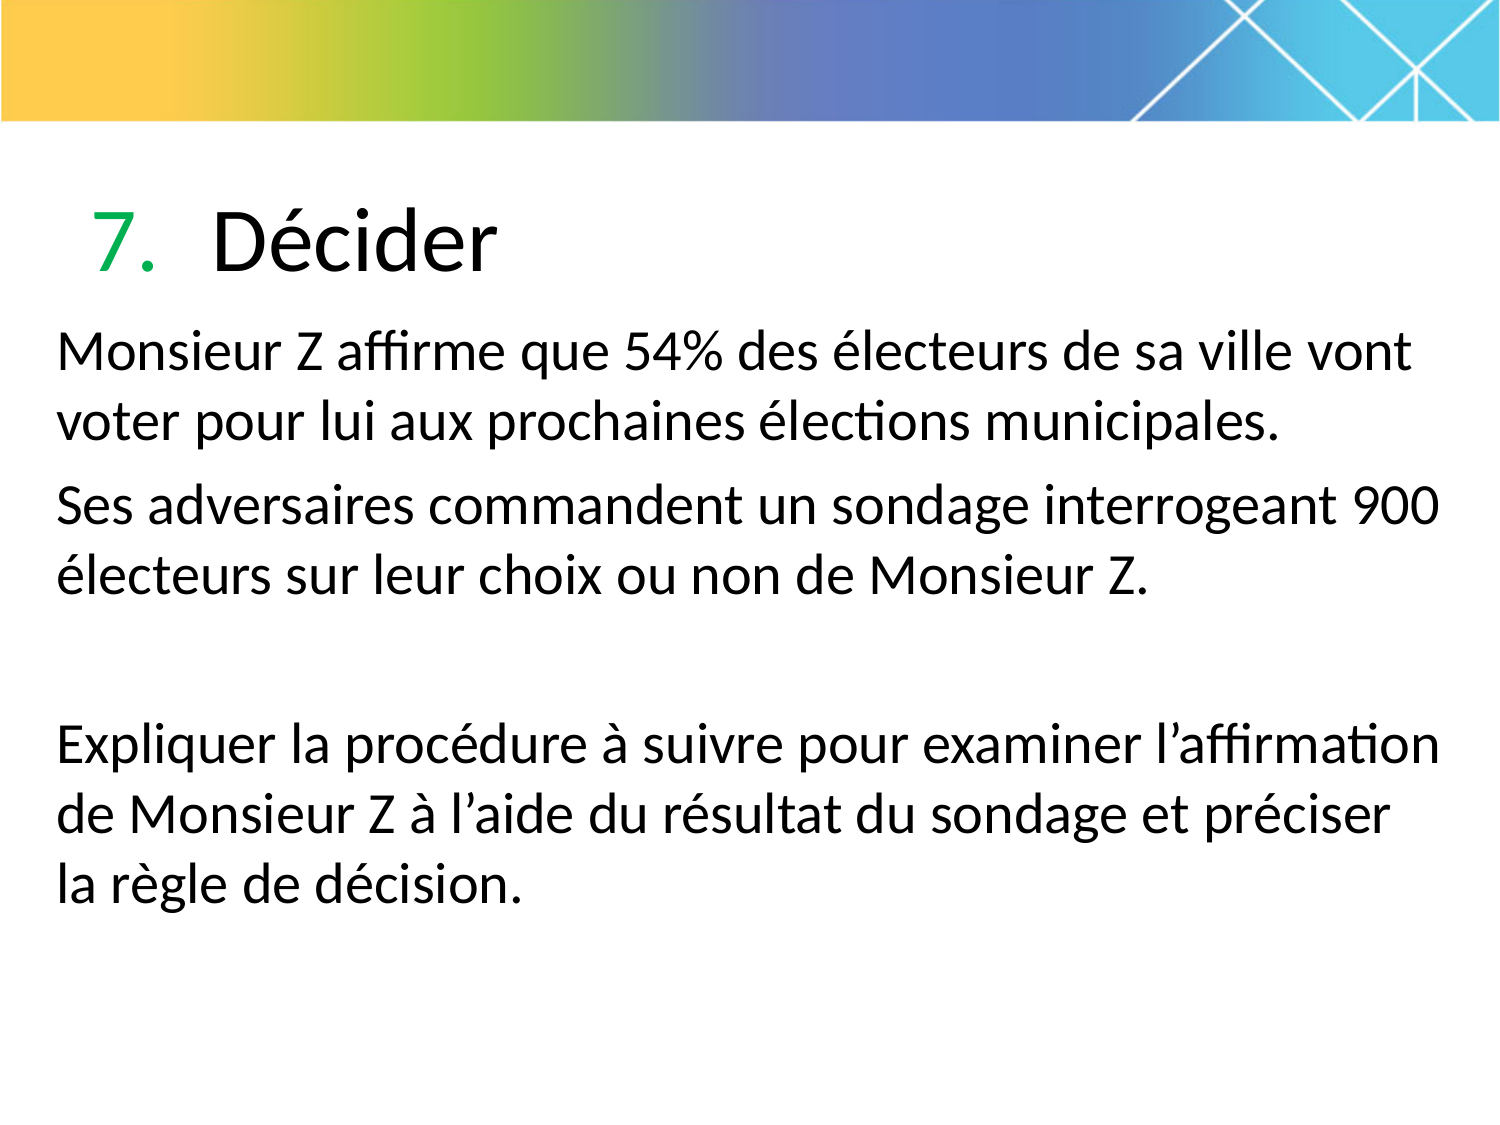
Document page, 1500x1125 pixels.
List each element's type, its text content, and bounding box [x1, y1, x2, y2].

list Monsieur Z affirme que 54% des électeurs de sa ville vont voter pour lui aux prochaines élections municipales. Ses adversaires commandent un sondage interrogeant 900 électeurs sur leur choix ou non de Monsieur Z. Expliquer la procédure à suivre pour examiner l’affirmation de Monsieur Z à l’aide du résultat du sondage et préciser la règle de décision. [41, 304, 1459, 1067]
title Décider [75, 164, 1426, 304]
